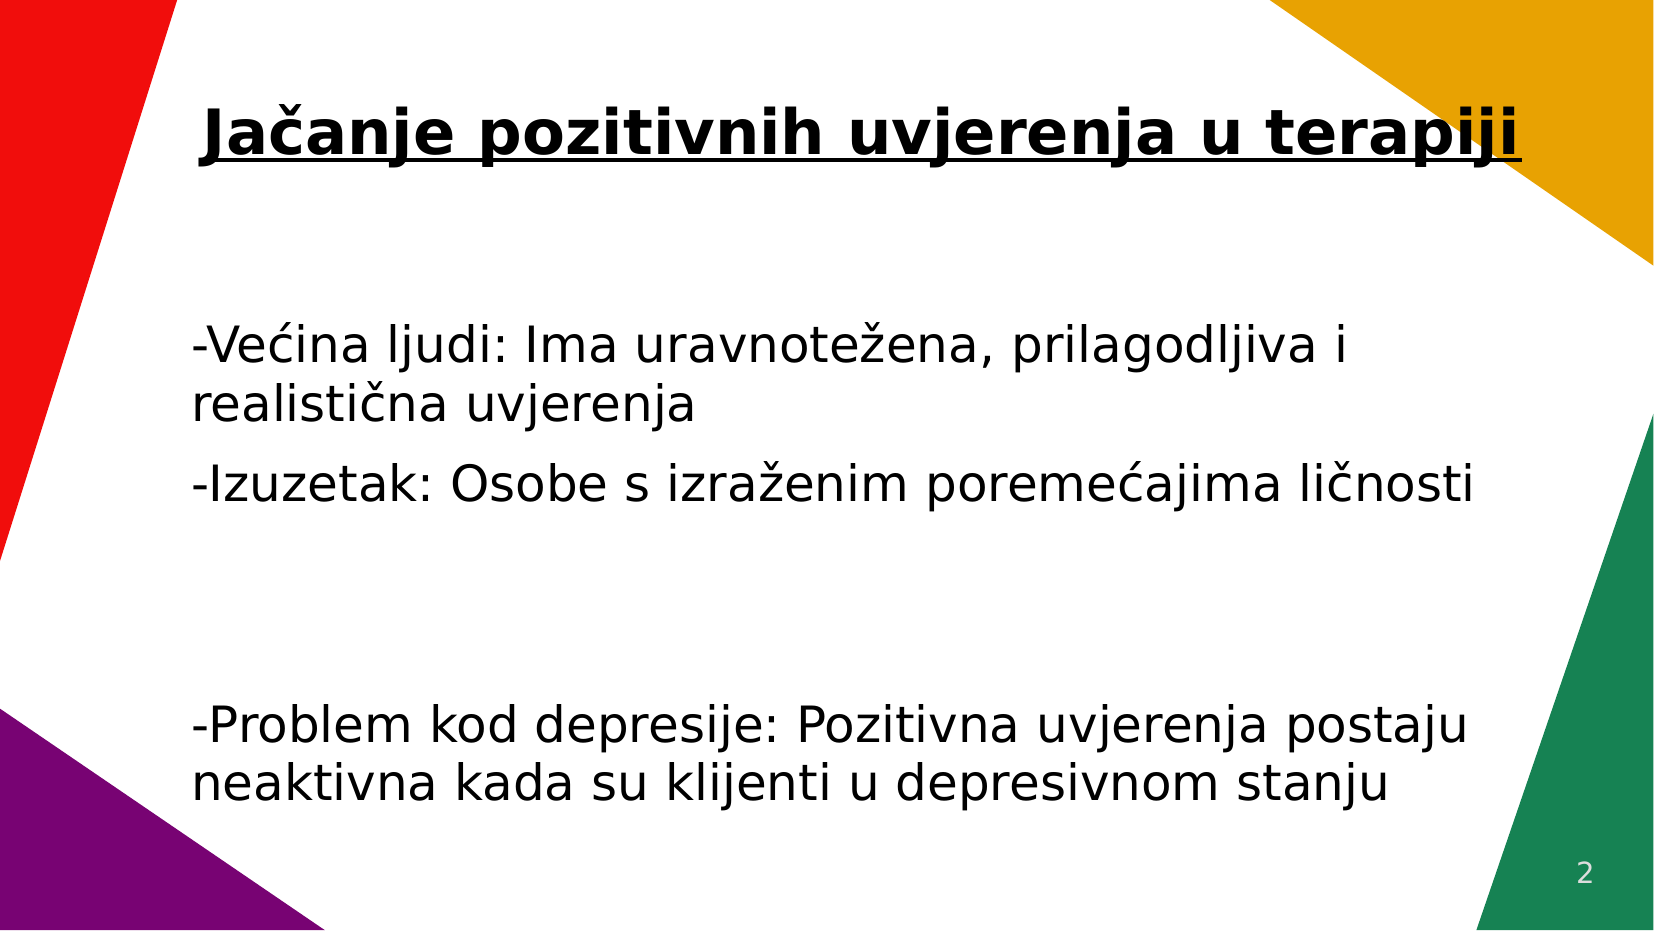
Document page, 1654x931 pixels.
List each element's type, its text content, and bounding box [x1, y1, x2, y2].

list -Većina ljudi: Ima uravnotežena, prilagodljiva i realistična uvjerenja -Izuzetak: Osobe s izraženim poremećajima ličnosti -Problem kod depresije: Pozitivna uvjerenja postaju neaktivna kada su klijenti u depresivnom stanju [120, 236, 1538, 827]
title Jačanje pozitivnih uvjerenja u terapiji [118, 59, 1536, 207]
